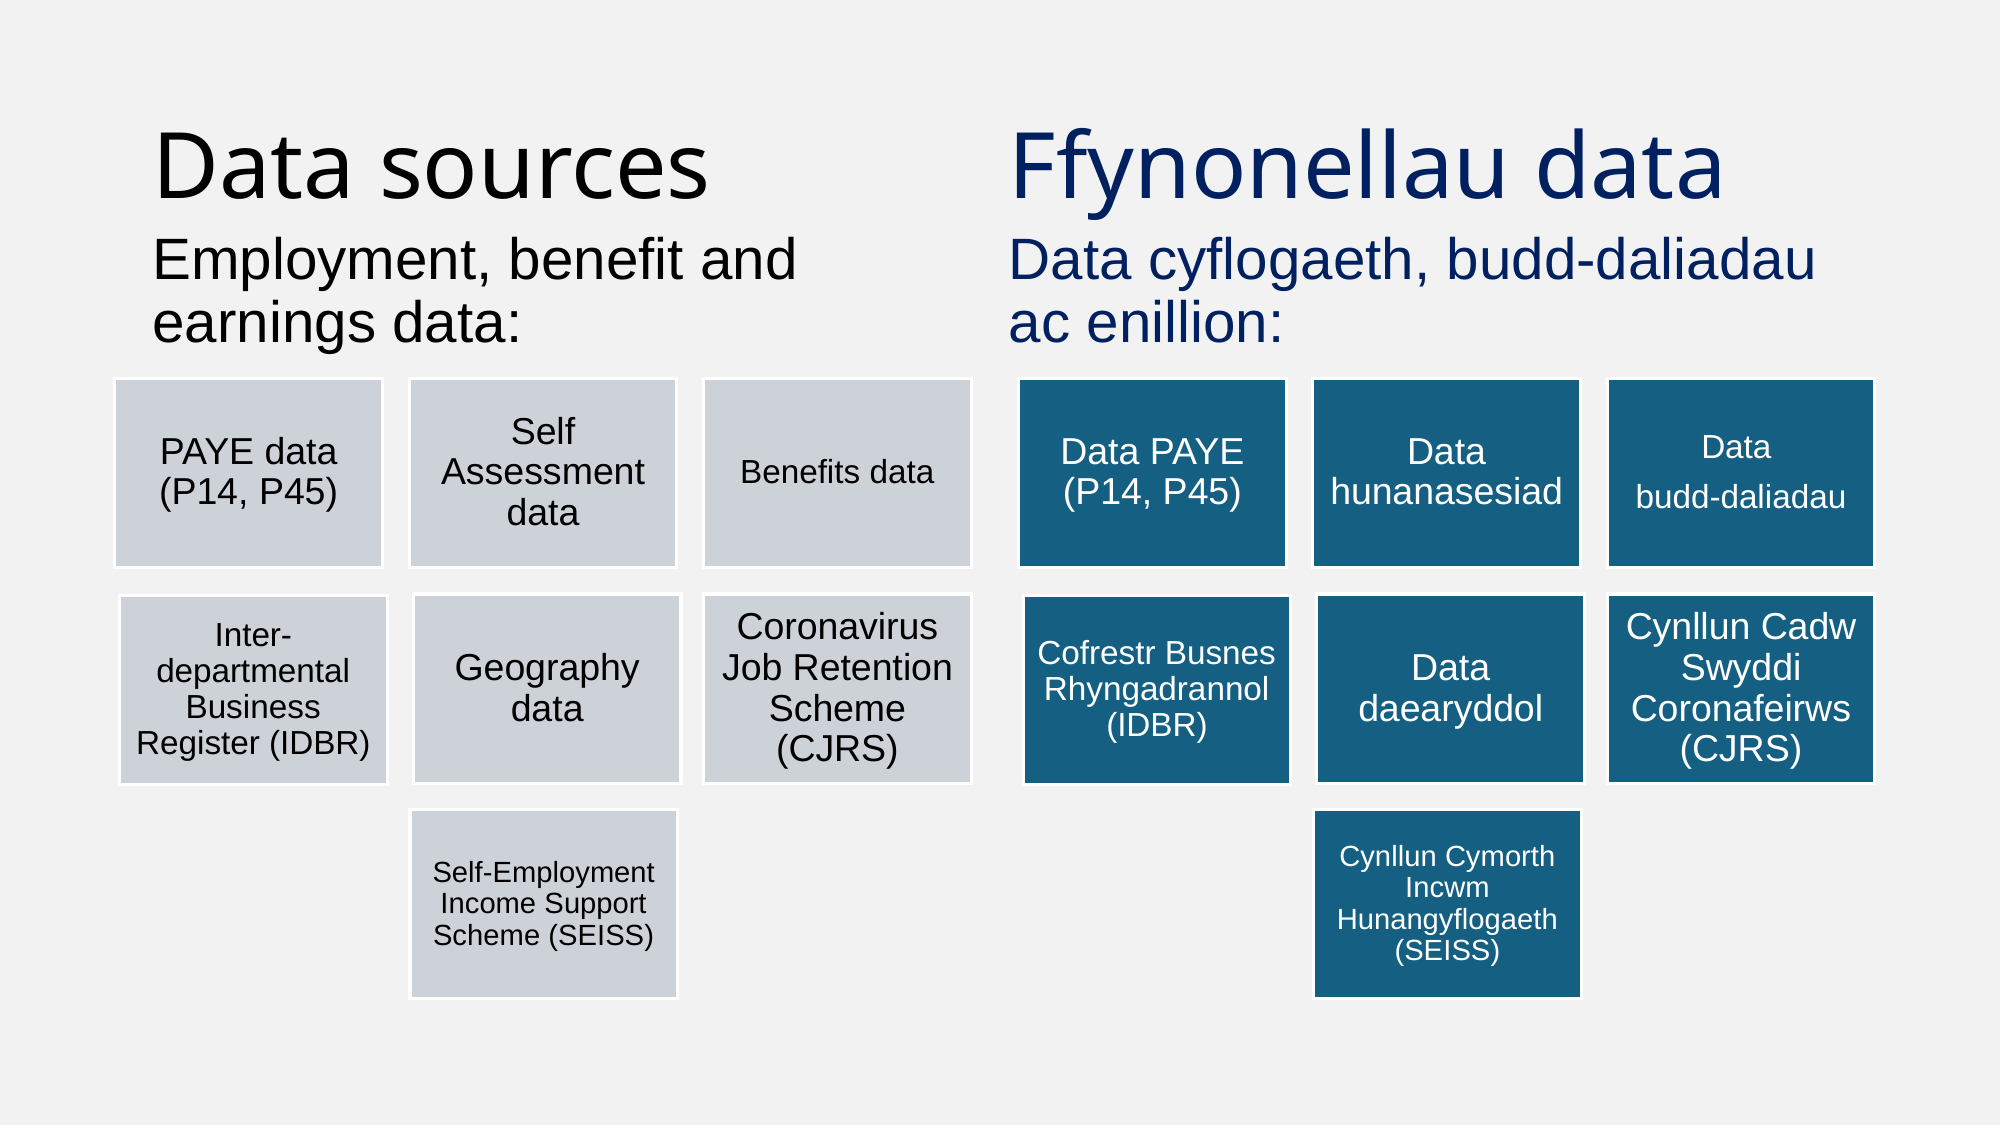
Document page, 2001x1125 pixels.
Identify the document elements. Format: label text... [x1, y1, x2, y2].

text_box PAYE data (P14, P45) [114, 378, 383, 568]
text_box Inter-departmental Business Register (IDBR) [119, 595, 388, 785]
text_box Self-Employment Income Support Scheme (SEISS) [410, 809, 678, 999]
text_box Coronavirus Job Retention Scheme (CJRS) [703, 594, 972, 784]
text_box Data cyflogaeth, budd-daliadau ac enillion: [994, 278, 1851, 371]
text_box Ffynonellau data [994, 59, 1851, 278]
text_box Data daearyddol [1316, 594, 1585, 784]
text_box Geography data [413, 594, 681, 784]
text_box Cynllun Cymorth Incwm Hunangyflogaeth (SEISS) [1313, 809, 1582, 999]
text_box Data PAYE (P14, P45) [1018, 378, 1287, 568]
text_box Cofrestr Busnes Rhyngadrannol (IDBR) [1023, 595, 1291, 785]
title Data sources [137, 59, 994, 278]
text_box Data budd-daliadau [1607, 378, 1875, 568]
text_box Self Assessment data [409, 378, 677, 568]
text_box Cynllun Cadw Swyddi Coronafeirws (CJRS) [1607, 594, 1875, 784]
list Employment, benefit and earnings data: [137, 278, 994, 371]
text_box Data hunanasesiad [1312, 378, 1581, 568]
text_box Benefits data [703, 378, 972, 568]
